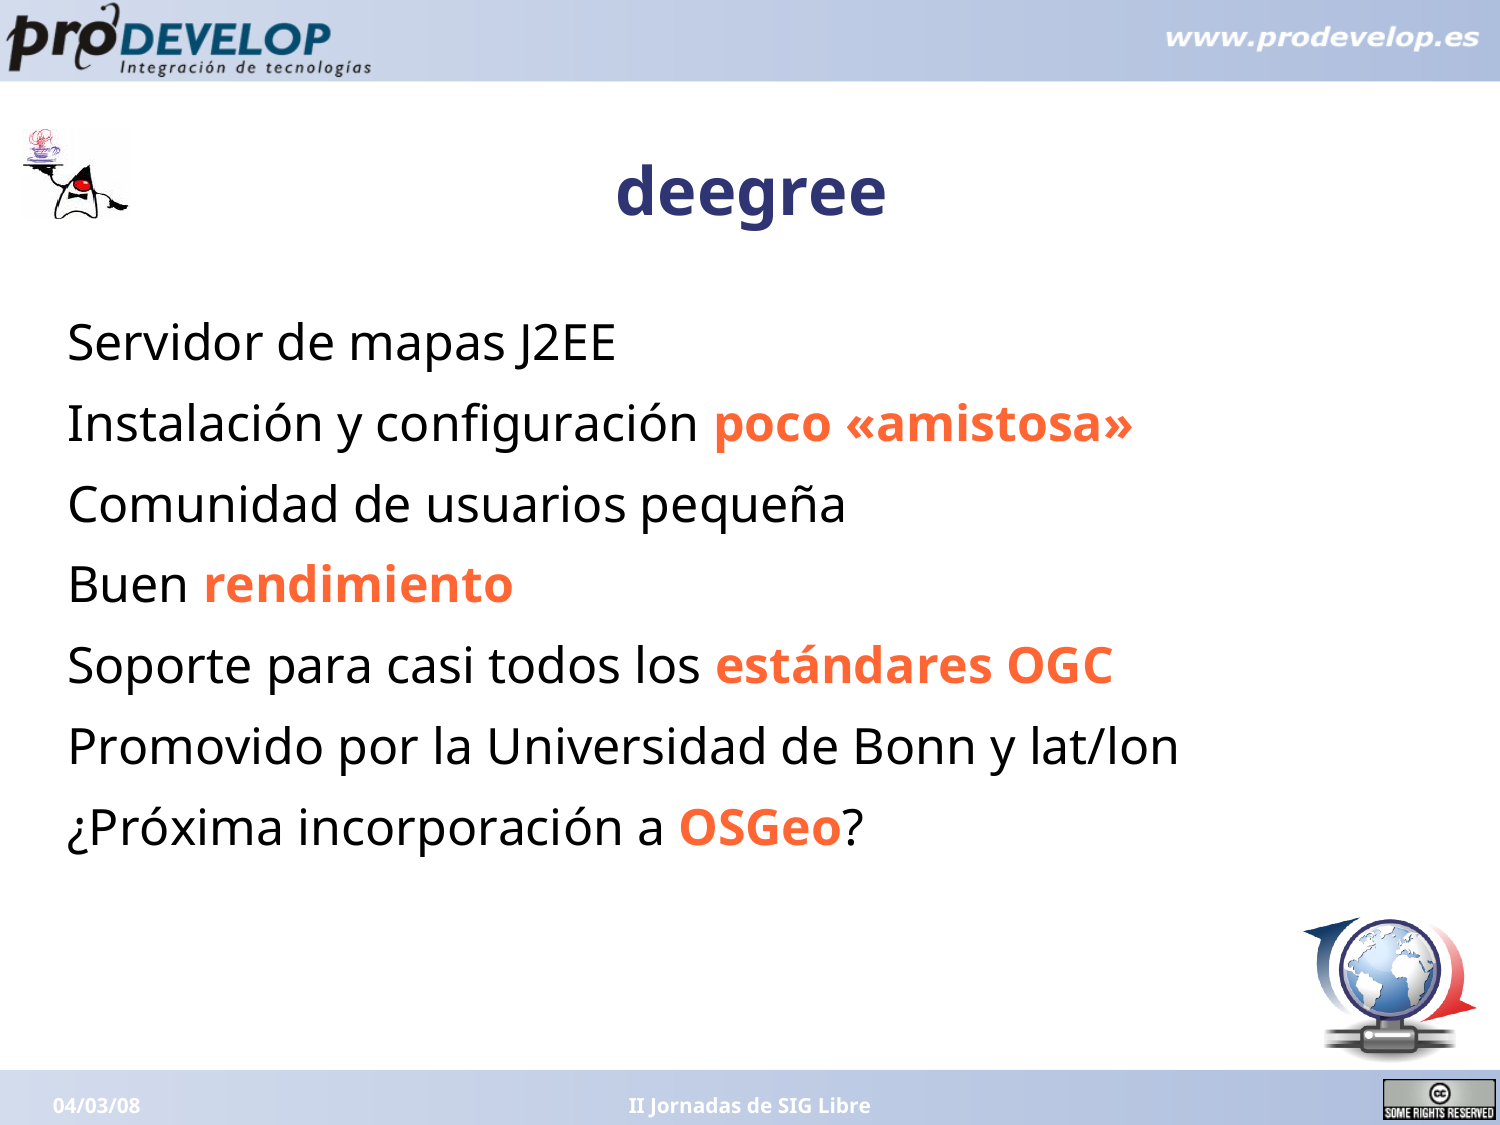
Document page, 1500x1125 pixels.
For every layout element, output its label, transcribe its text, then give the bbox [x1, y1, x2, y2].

list Servidor de mapas J2EE Instalación y configuración poco «amistosa» Comunidad de usuarios pequeña Buen rendimiento Soporte para casi todos los estándares OGC Promovido por la Universidad de Bonn y lat/lon ¿Próxima incorporación a OSGeo? [67, 307, 1418, 907]
title deegree [76, 103, 1427, 277]
picture [0, 0, 1500, 1125]
